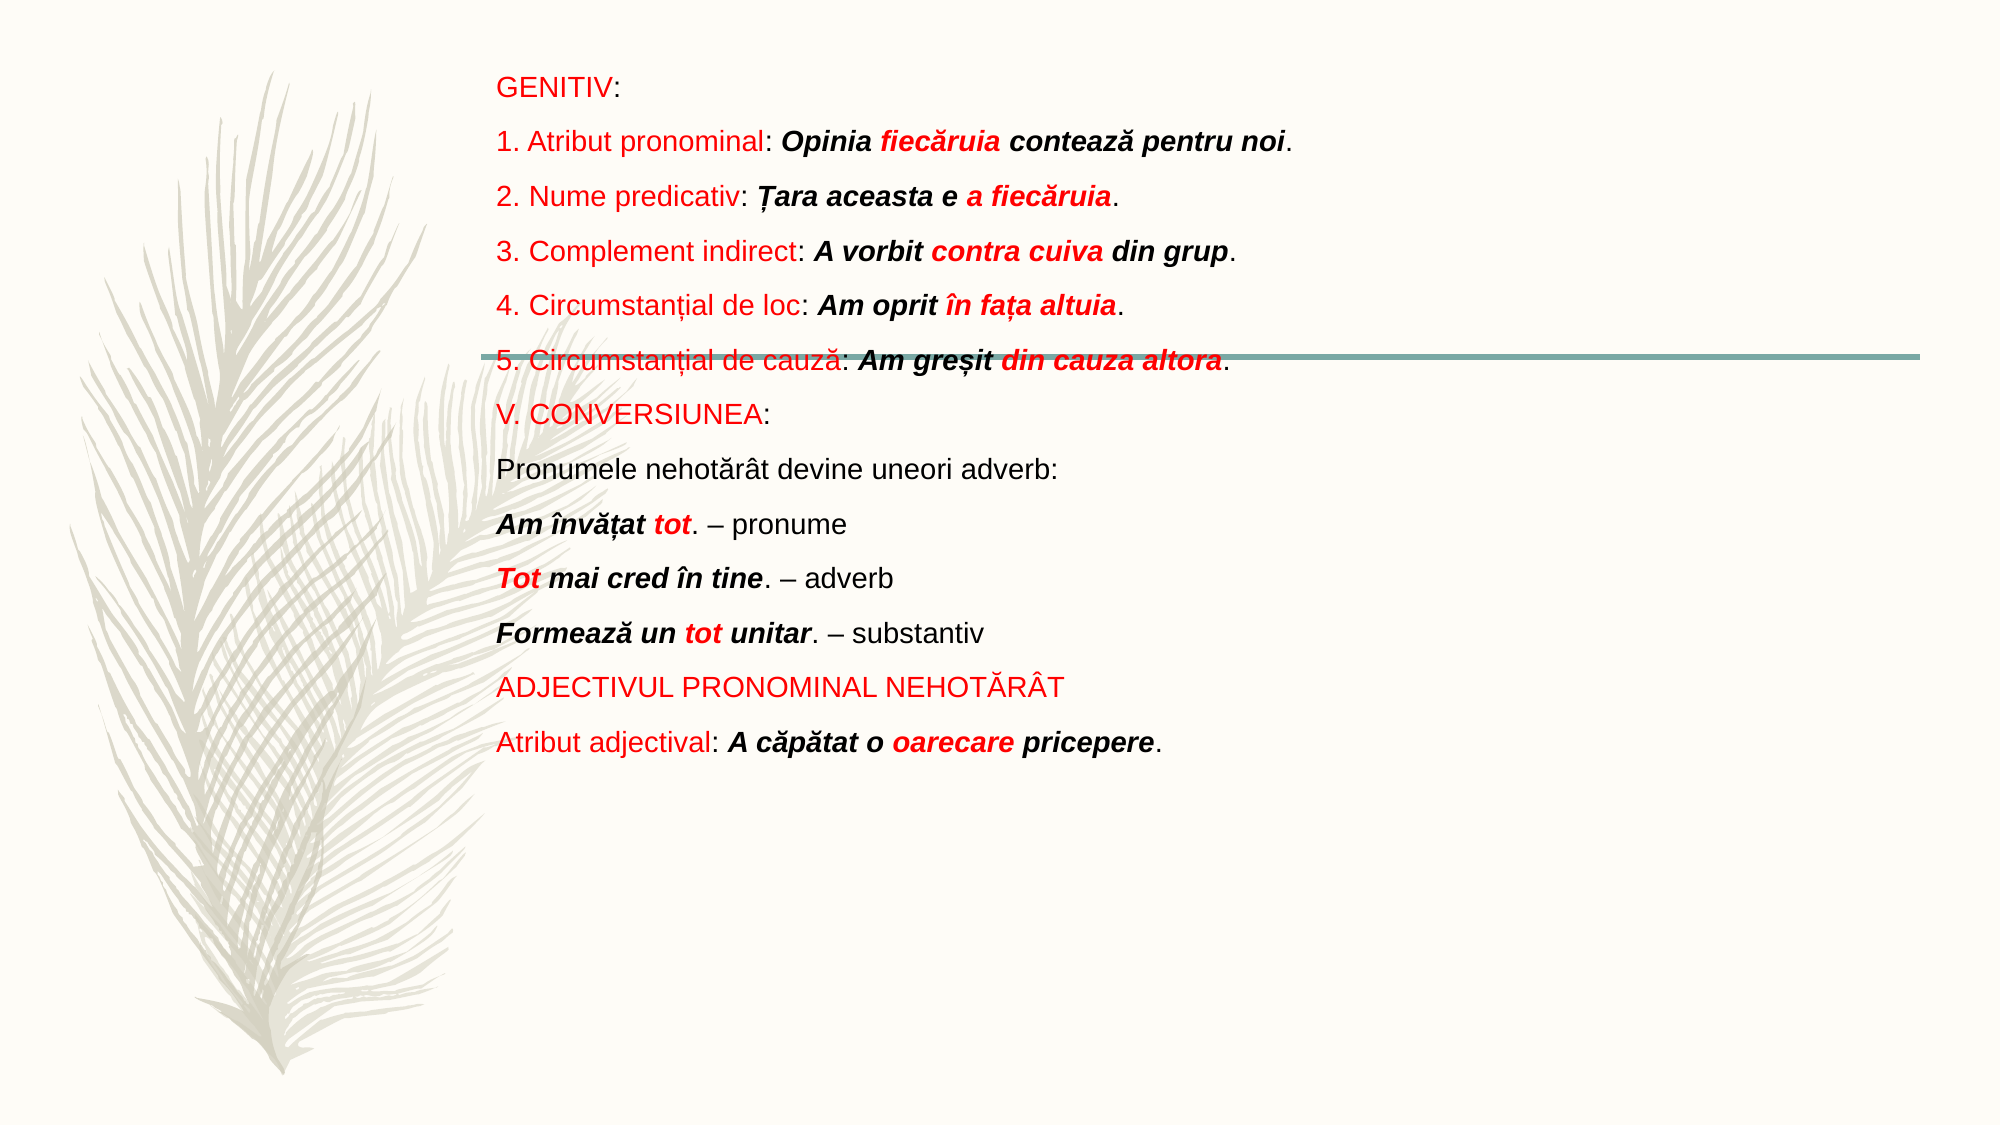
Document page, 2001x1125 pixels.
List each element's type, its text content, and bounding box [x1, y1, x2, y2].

list GENITIV: 1. Atribut pronominal: Opinia fiecăruia contează pentru noi. 2. Nume predicativ: Țara aceasta e a fiecăruia. 3. Complement indirect: A vorbit contra cuiva din grup. 4. Circumstanțial de loc: Am oprit în fața altuia. 5. Circumstanțial de cauză: Am greșit din cauza altora. V. CONVERSIUNEA: Pronumele nehotărât devine uneori adverb: Am învățat tot. – pronume Tot mai cred în tine. – adverb Formează un tot unitar. – substantiv ADJECTIVUL PRONOMINAL NEHOTĂRÂT Atribut adjectival: A căpătat o oarecare pricepere. [481, 60, 1920, 999]
